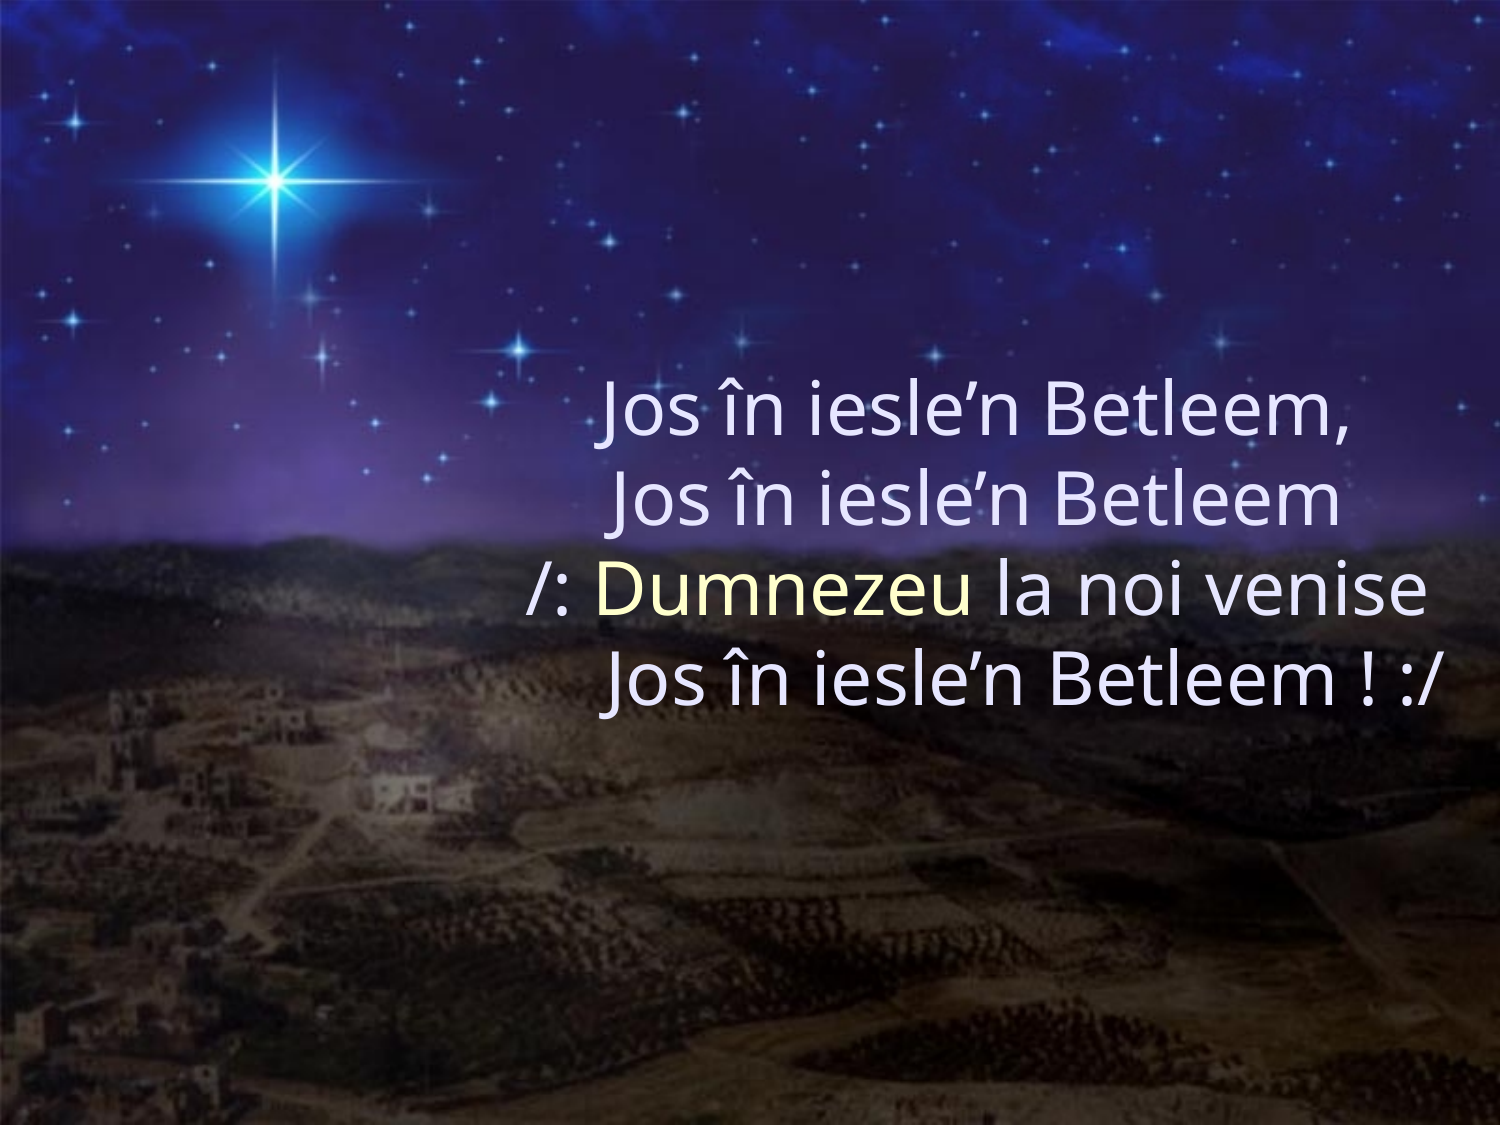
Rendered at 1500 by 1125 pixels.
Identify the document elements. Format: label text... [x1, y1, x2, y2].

title Jos în iesle’n Betleem, Jos în iesle’n Betleem /: Dumnezeu la noi venise Jos în iesle’n Betleem ! :/ [448, 289, 1500, 792]
picture [0, 0, 1500, 1125]
